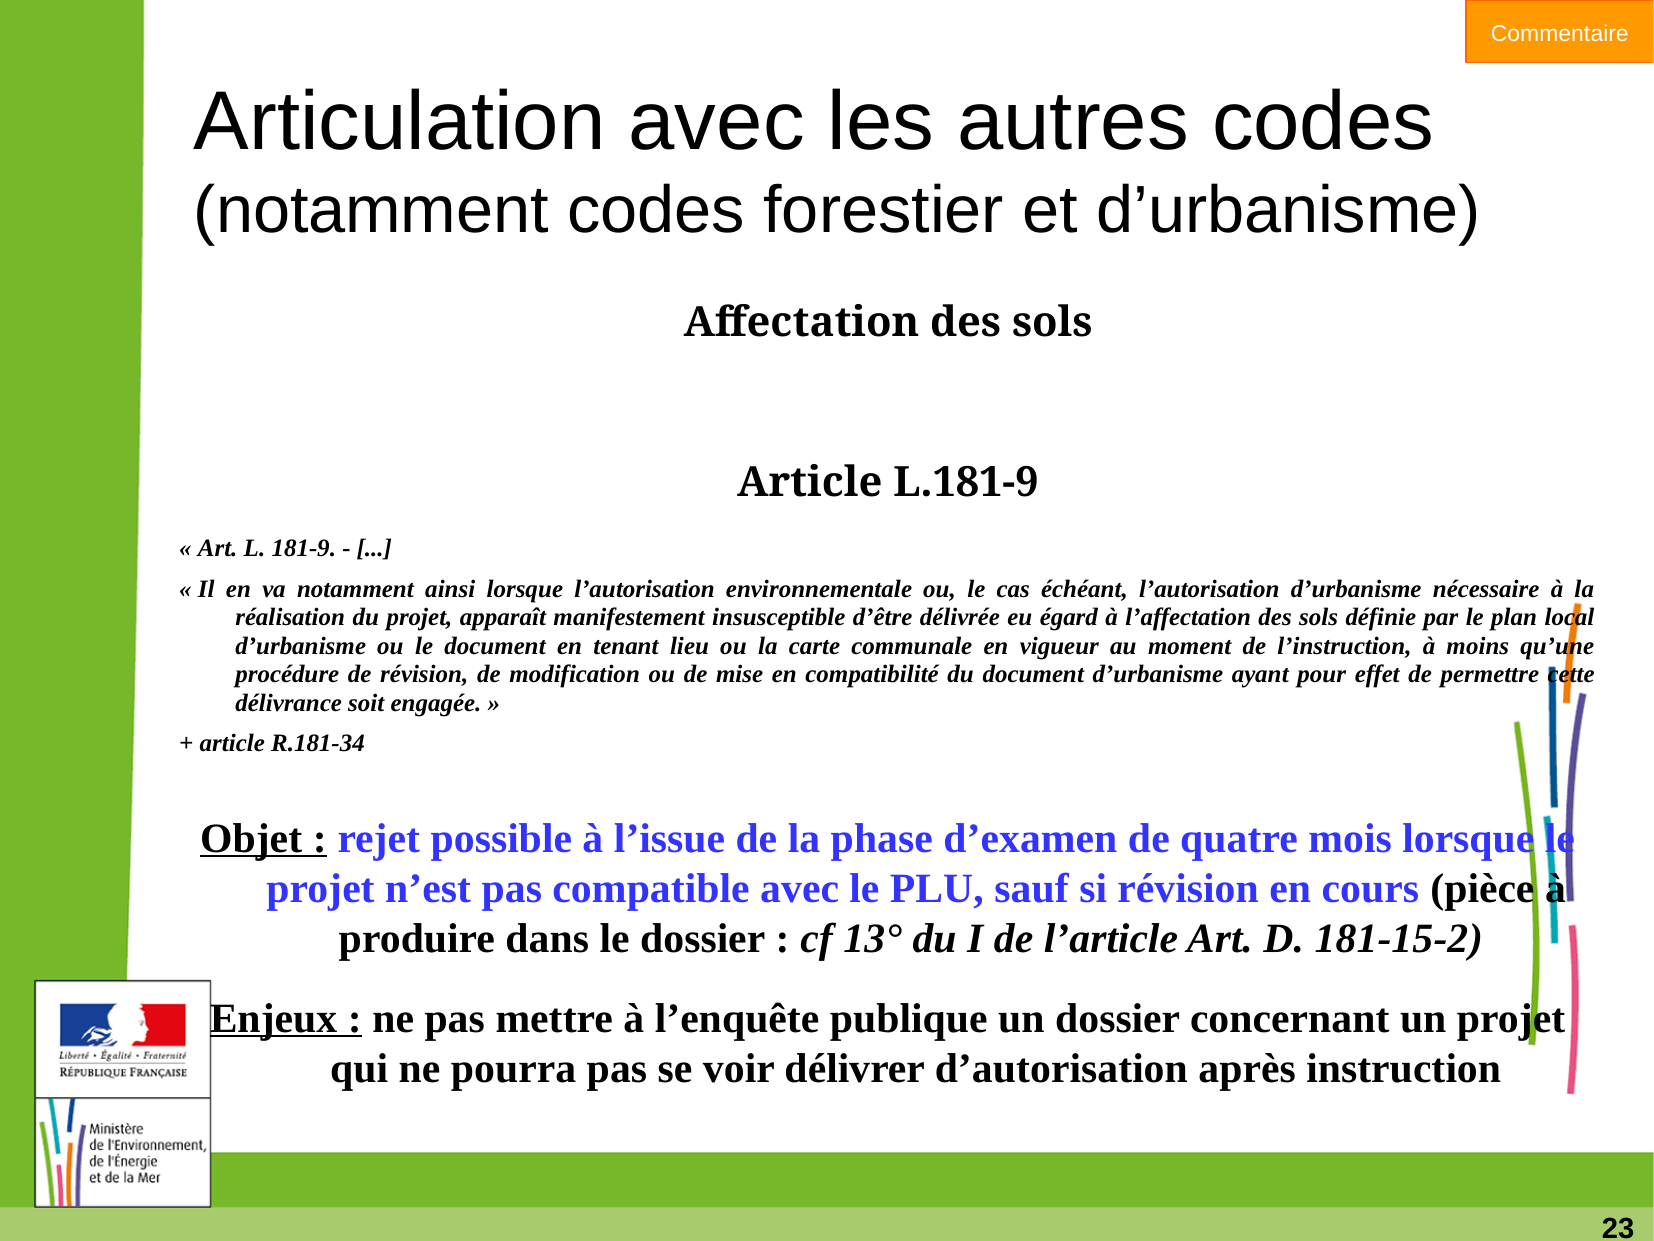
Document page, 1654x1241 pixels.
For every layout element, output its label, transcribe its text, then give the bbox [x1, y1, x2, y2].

picture [0, 0, 1654, 1241]
title Articulation avec les autres codes (notamment codes forestier et d’urbanisme) [123, 49, 1654, 257]
text_box Affectation des sols Article L.181-9 « Art. L. 181-9. - [...] « Il en va notamment ainsi lorsque l’autorisation environnementale ou, le cas échéant, l’autorisation d’urbanisme nécessaire à la réalisation du projet, apparaît manifestement insusceptible d’être délivrée eu égard à l’affectation des sols définie par le plan local d’urbanisme ou le document en tenant lieu ou la carte communale en vigueur au moment de l’instruction, à moins qu’une procédure de révision, de modification ou de mise en compatibilité du document d’urbanisme ayant pour effet de permettre cette délivrance soit engagée. » + article R.181-34 Objet : rejet possible à l’issue de la phase d’examen de quatre mois lorsque le projet n’est pas compatible avec le PLU, sauf si révision en cours (pièce à produire dans le dossier : cf 13° du I de l’article Art. D. 181‑15-2) Enjeux : ne pas mettre à l’enquête publique un dossier concernant un projet qui ne pourra pas se voir délivrer d’autorisation après instruction [179, 291, 1597, 1142]
text_box Commentaire [1466, 0, 1654, 63]
